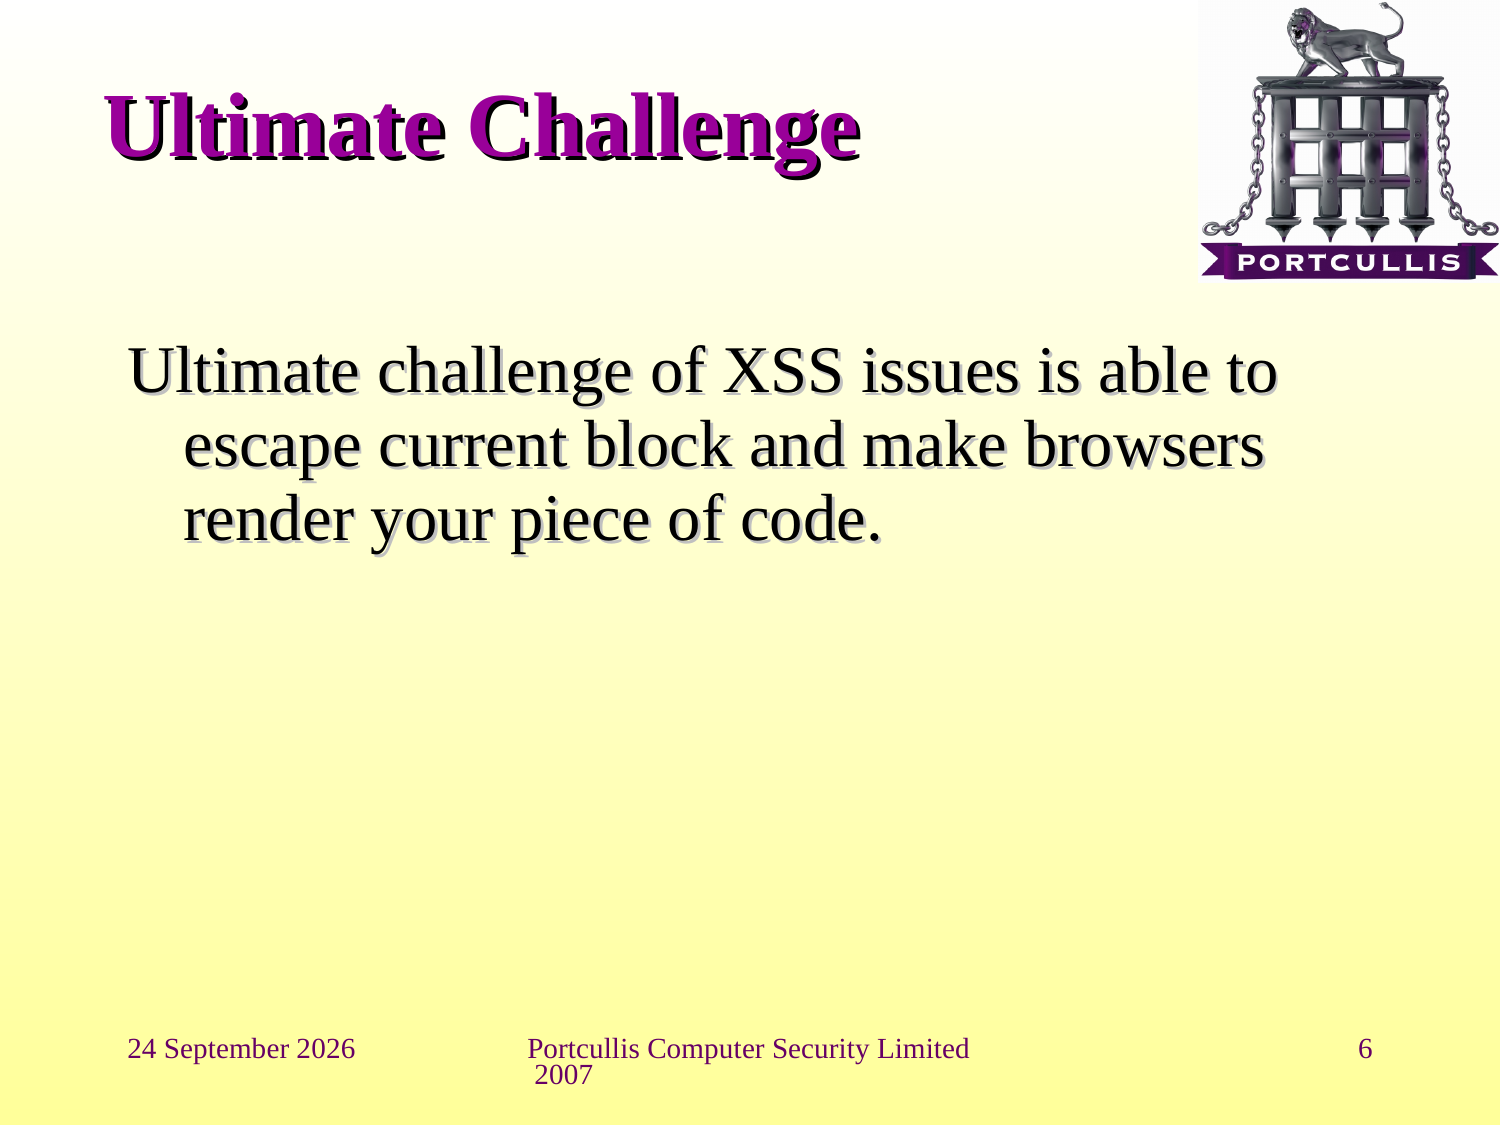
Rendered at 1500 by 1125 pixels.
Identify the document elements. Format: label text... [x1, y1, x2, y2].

title Ultimate Challenge [0, 0, 963, 250]
picture [1198, 0, 1500, 283]
list Ultimate challenge of XSS issues is able to escape current block and make browsers render your piece of code. [112, 324, 1388, 1001]
